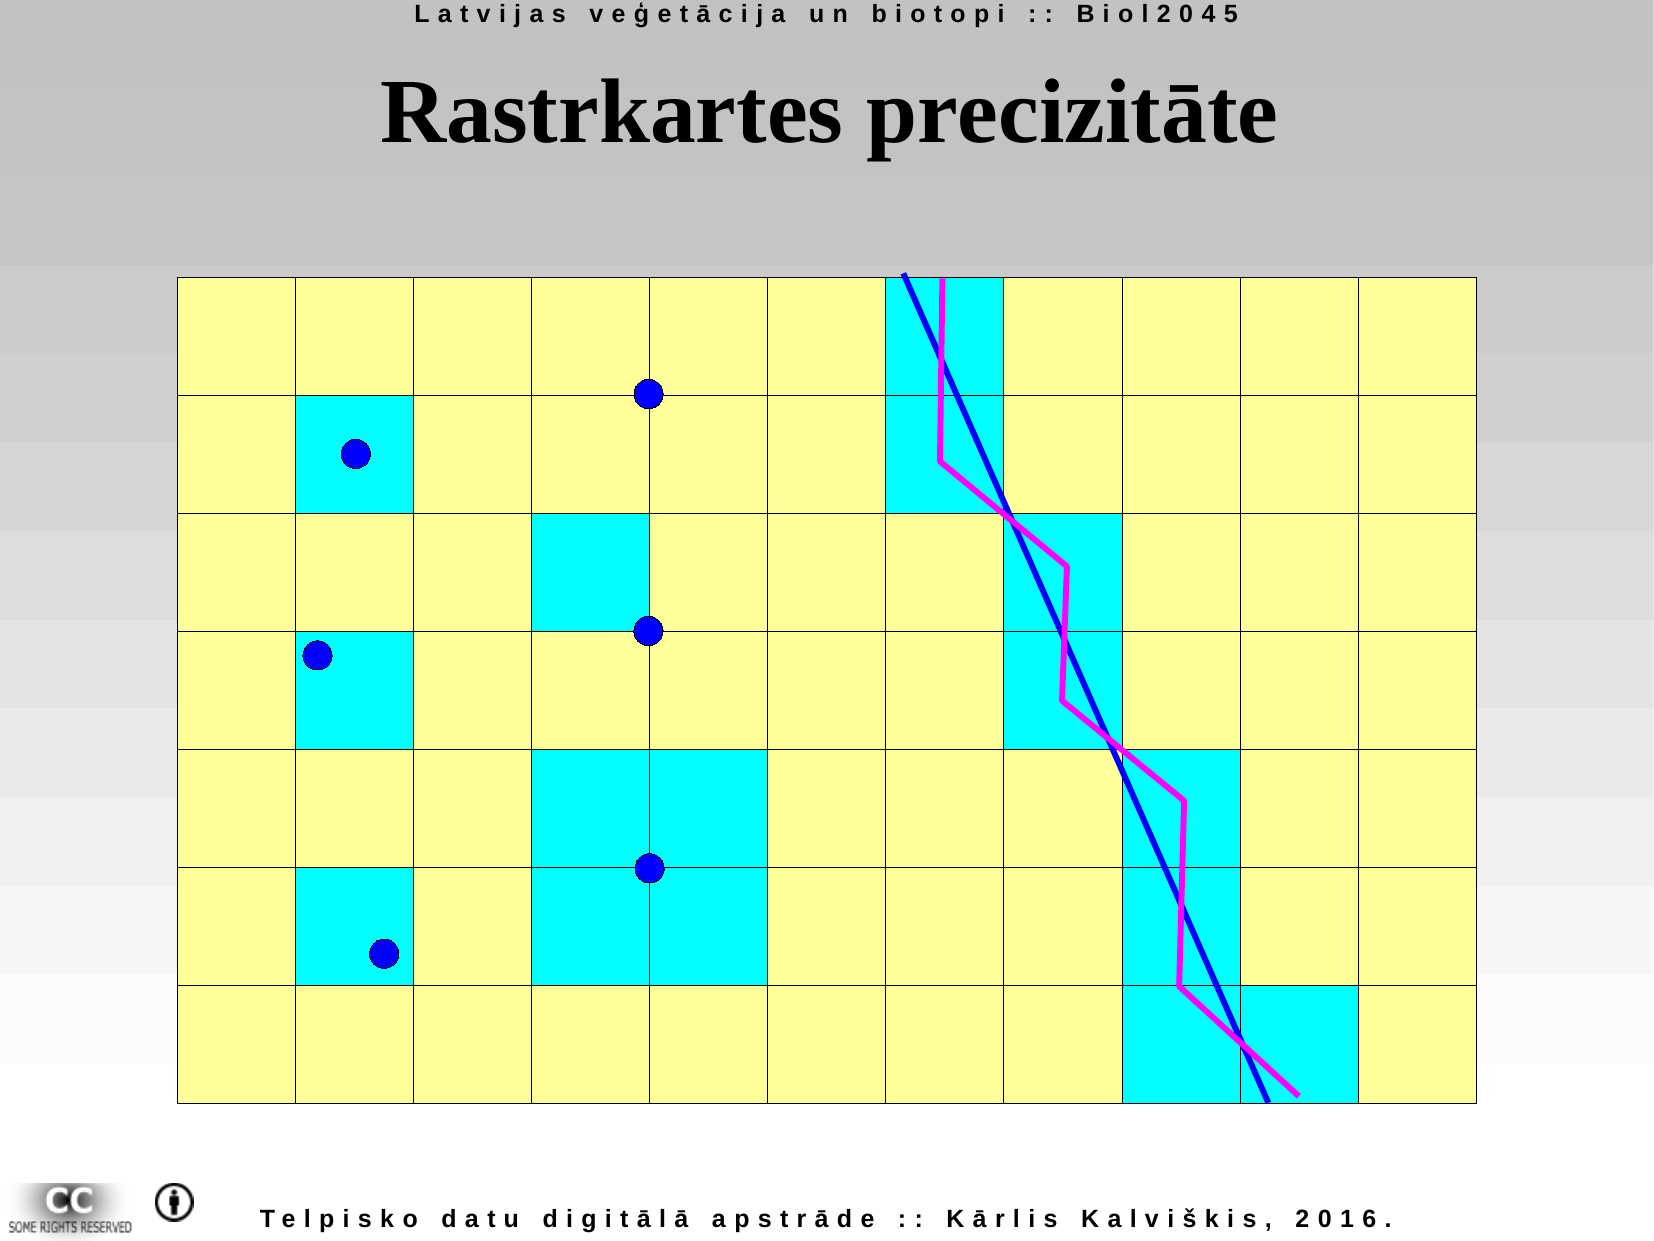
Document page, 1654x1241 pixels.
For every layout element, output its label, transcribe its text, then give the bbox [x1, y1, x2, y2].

title Rastrkartes precizitāte [34, 61, 1626, 296]
text_box [177, 277, 1477, 1104]
picture [0, 0, 1654, 1241]
